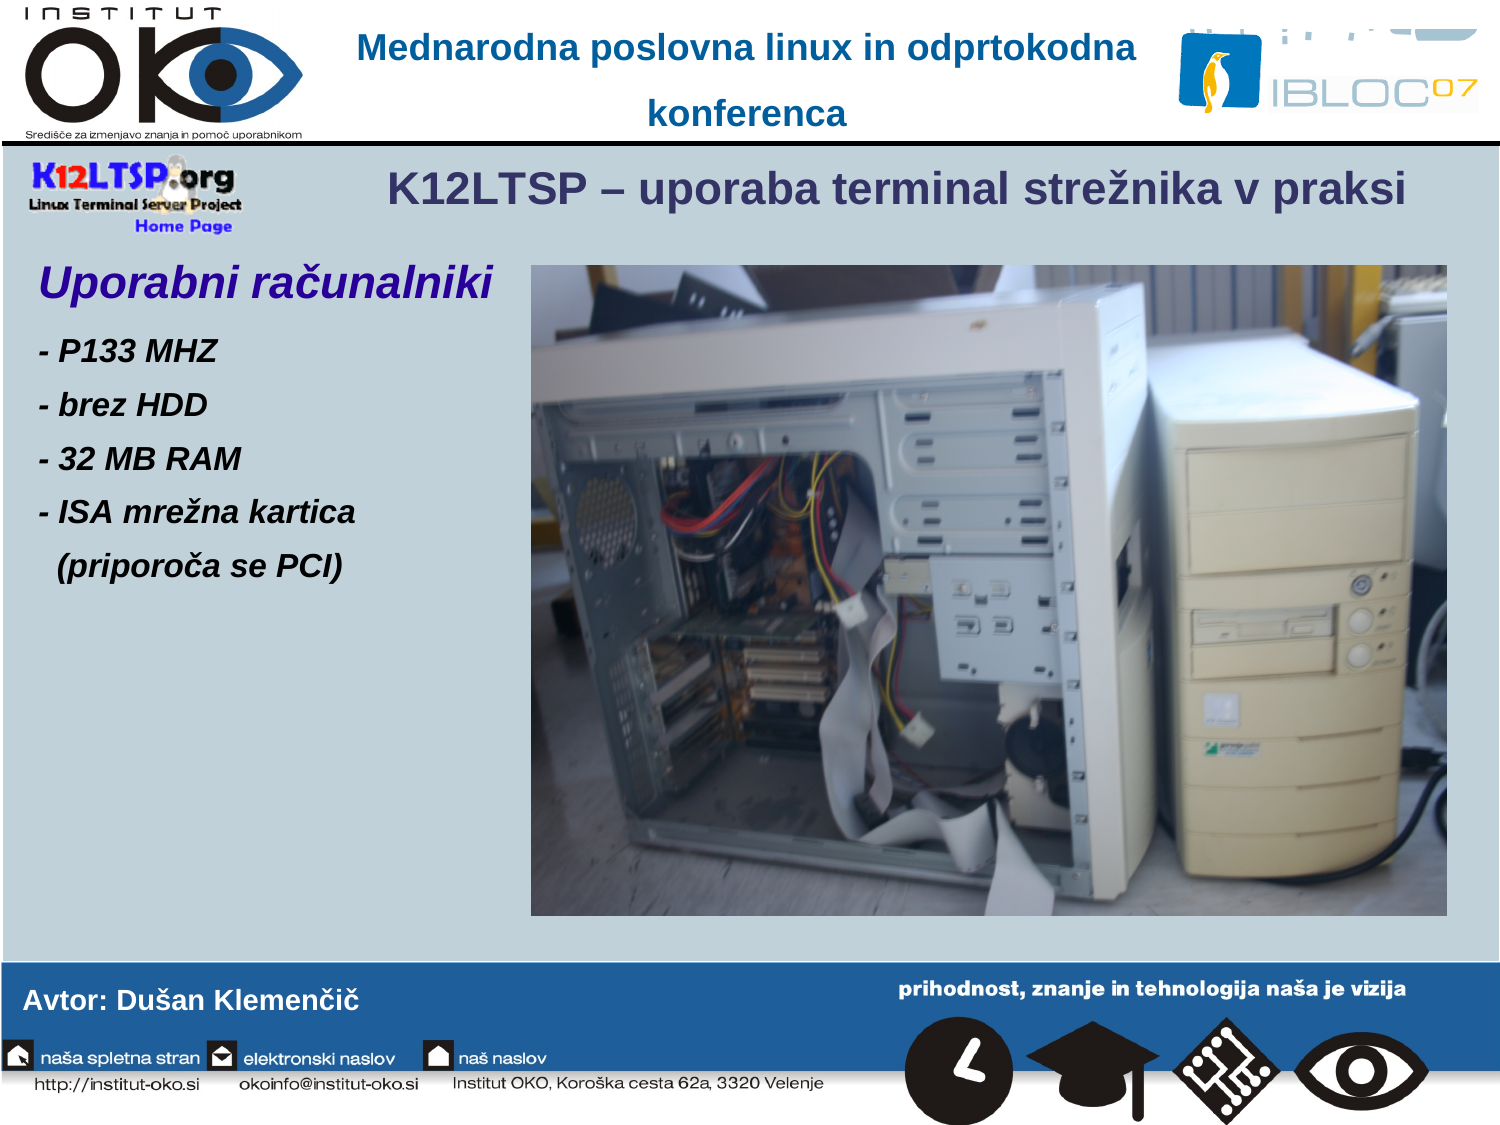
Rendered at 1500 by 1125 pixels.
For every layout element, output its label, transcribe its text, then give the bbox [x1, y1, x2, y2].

chart [1, 142, 1500, 962]
title K12LTSP – uporaba terminal strežnika v praksi [348, 130, 1447, 249]
list - P133 MHZ - brez HDD - 32 MB RAM - ISA mrežna kartica (priporoča se PCI) [23, 324, 473, 798]
list Uporabni računalniki [23, 248, 939, 379]
picture [1, 962, 1500, 1125]
picture [531, 265, 1447, 916]
picture [25, 7, 303, 140]
text_box Avtor: Dušan Klemenčič [7, 976, 433, 1025]
picture [1177, 29, 1479, 119]
picture [17, 153, 251, 240]
text_box Mednarodna poslovna linux in odprtokodna konferenca [326, 19, 1178, 141]
